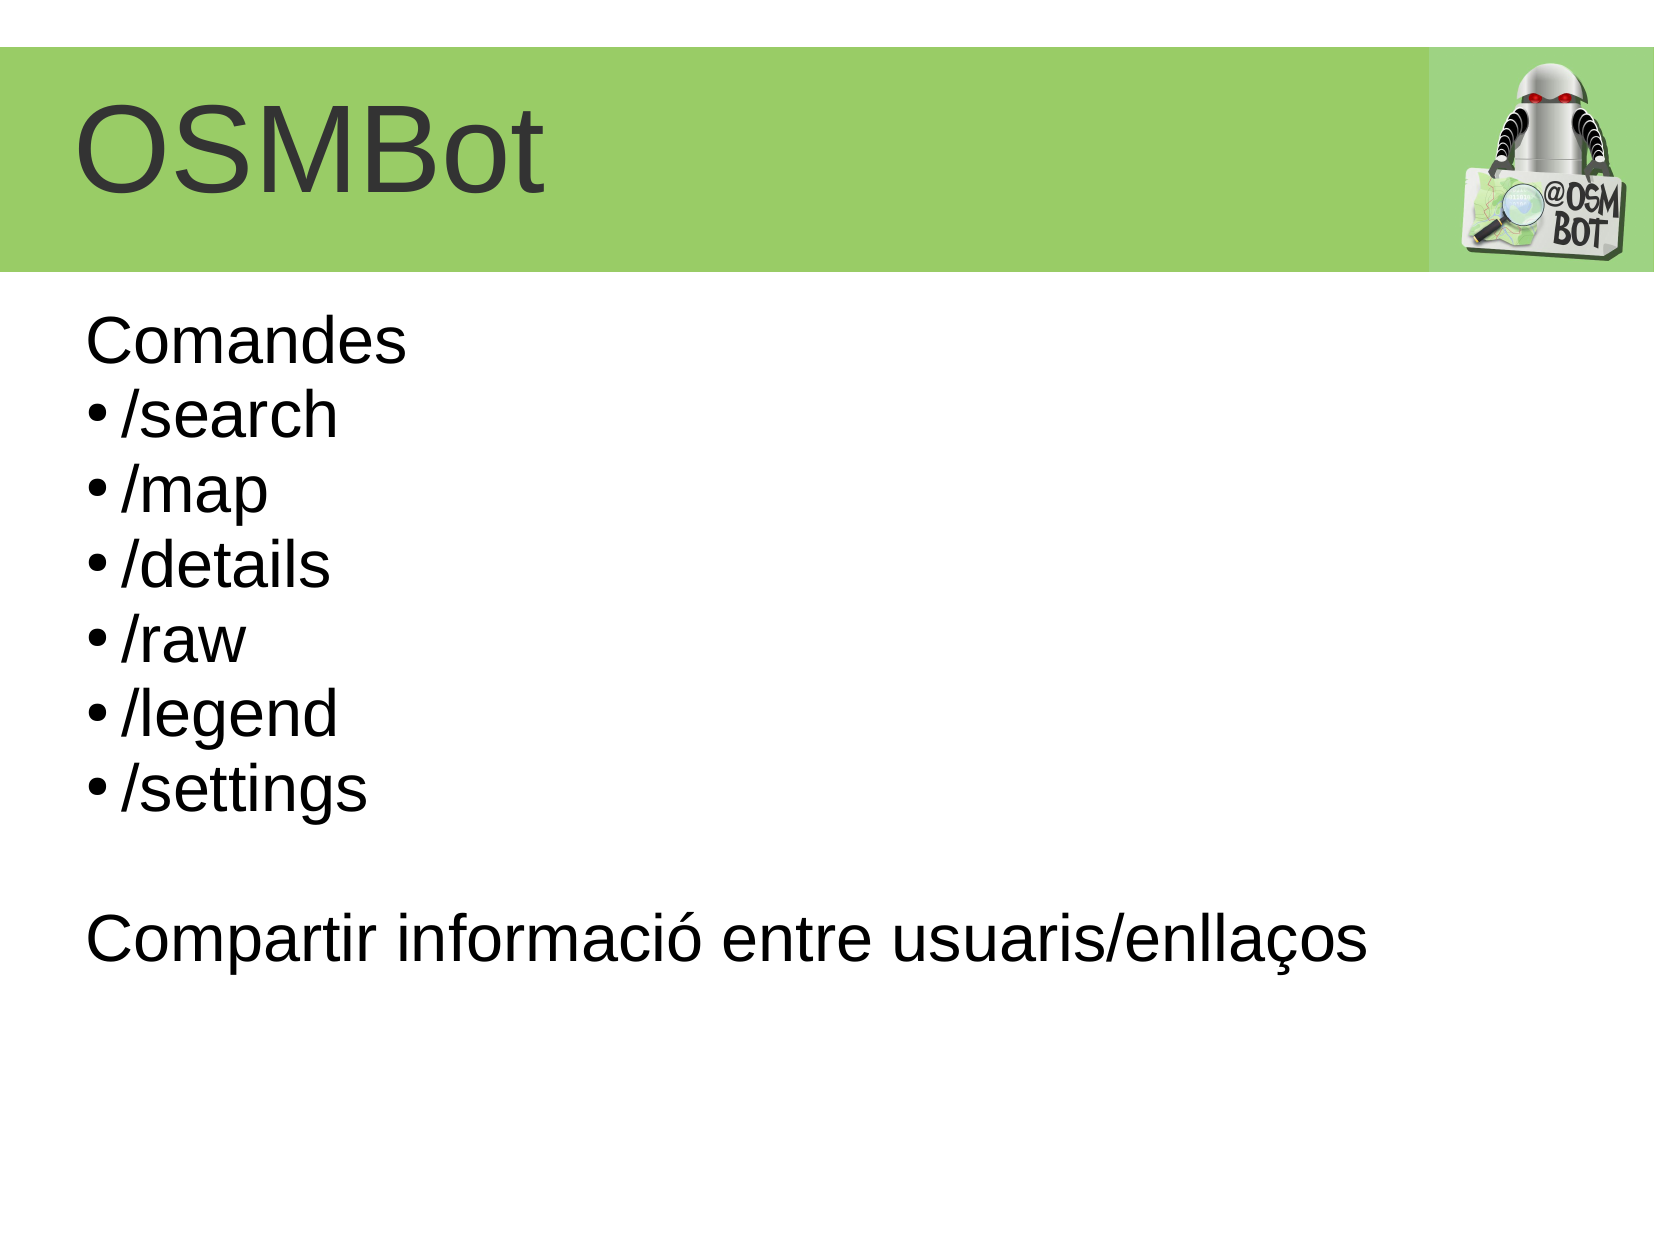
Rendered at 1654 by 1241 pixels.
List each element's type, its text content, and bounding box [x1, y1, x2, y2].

text_box [0, 47, 1429, 272]
text_box OSMBot [59, 71, 1429, 227]
picture [1429, 47, 1654, 272]
text_box Comandes /search /map /details /raw /legend /settings Compartir informació entre usuaris/enllaços [70, 295, 1595, 983]
